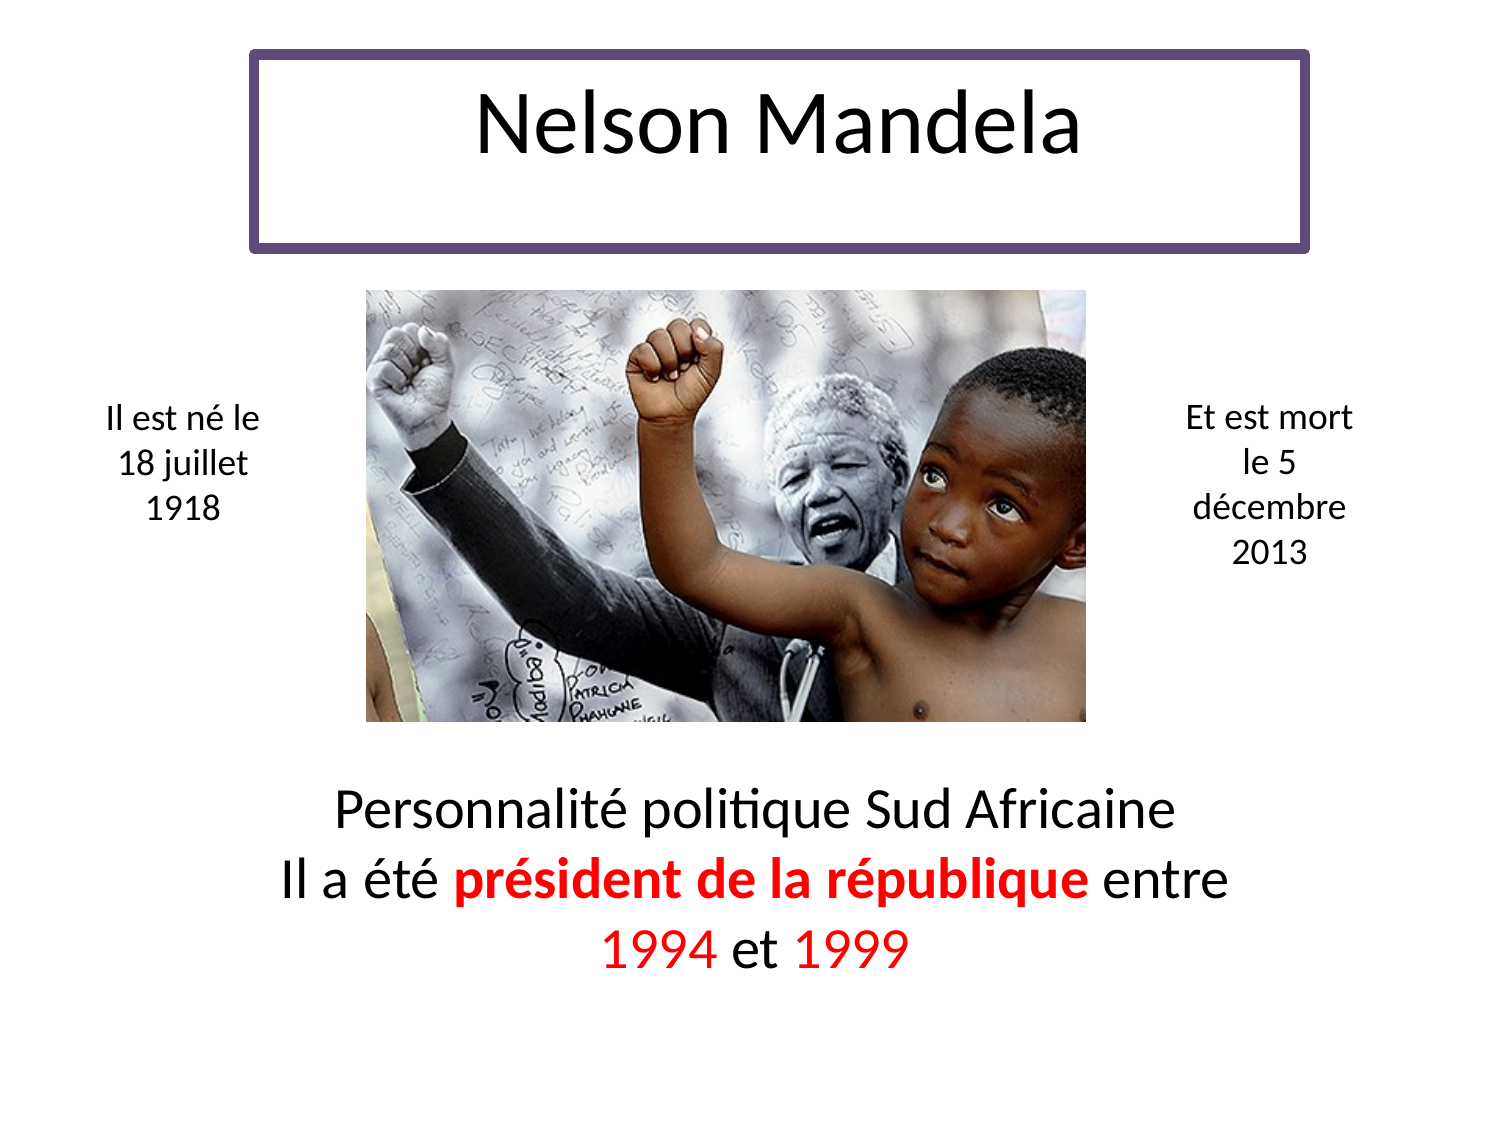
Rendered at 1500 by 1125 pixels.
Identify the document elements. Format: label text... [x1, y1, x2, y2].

picture [366, 290, 1086, 723]
text_box Il est né le 18 juillet 1918 [76, 385, 290, 536]
title Nelson Mandela [253, 54, 1306, 249]
text_box Et est mort le 5 décembre 2013 [1163, 385, 1376, 580]
subtitle Personnalité politique Sud Africaine Il a été président de la république entre 1994 et 1999 [230, 763, 1281, 1051]
